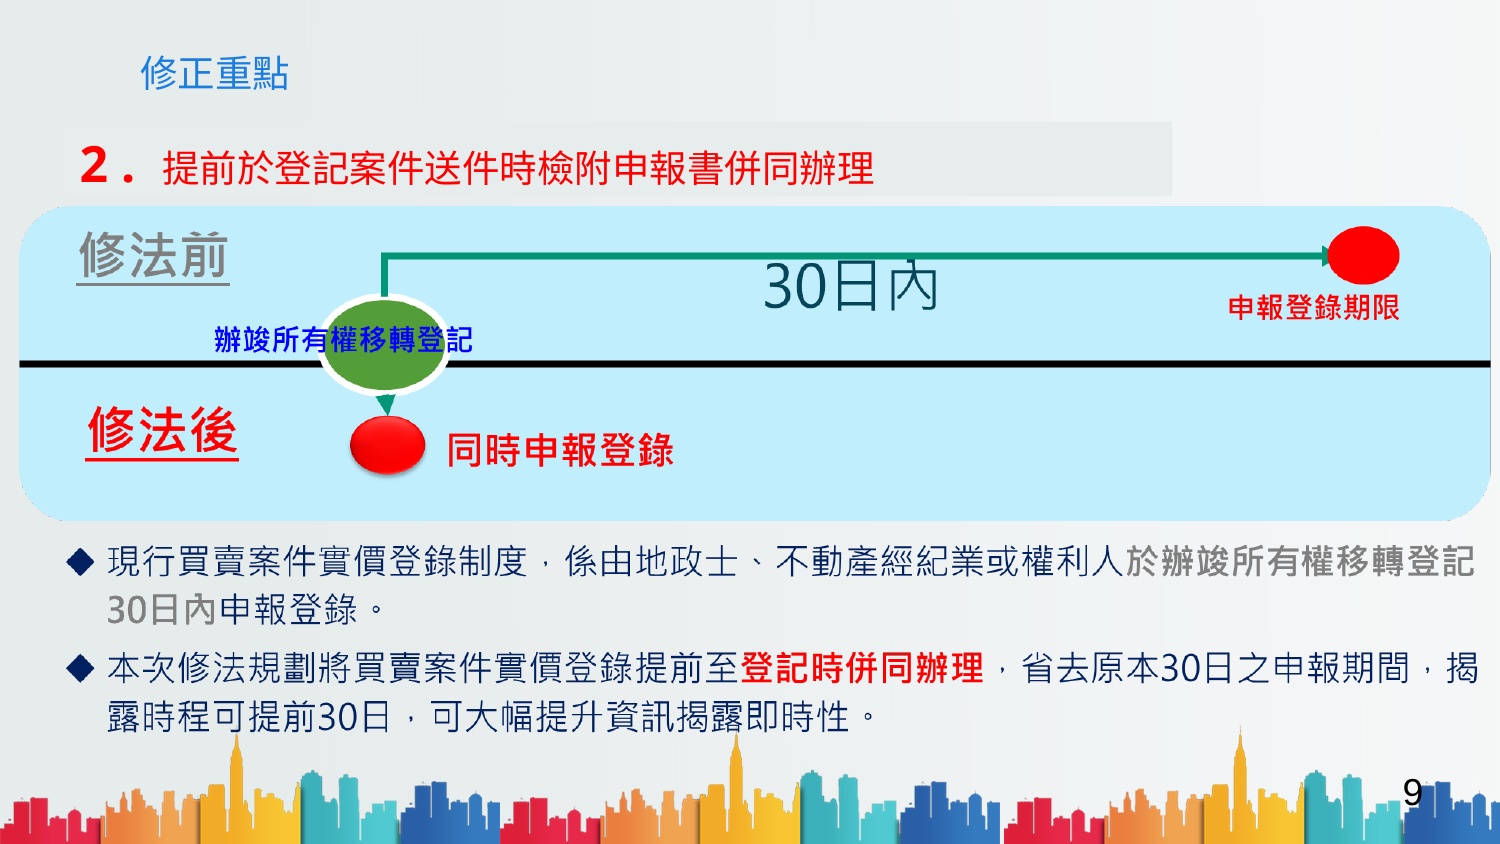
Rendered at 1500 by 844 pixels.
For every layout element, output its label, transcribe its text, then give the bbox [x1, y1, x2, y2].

text_box 修正重點 [0, 20, 431, 123]
picture [0, 0, 1500, 844]
text_box 2 . 提前於登記案件送件時檢附申報書併同辦理 [64, 121, 1173, 197]
text_box 9 [1387, 764, 1459, 825]
